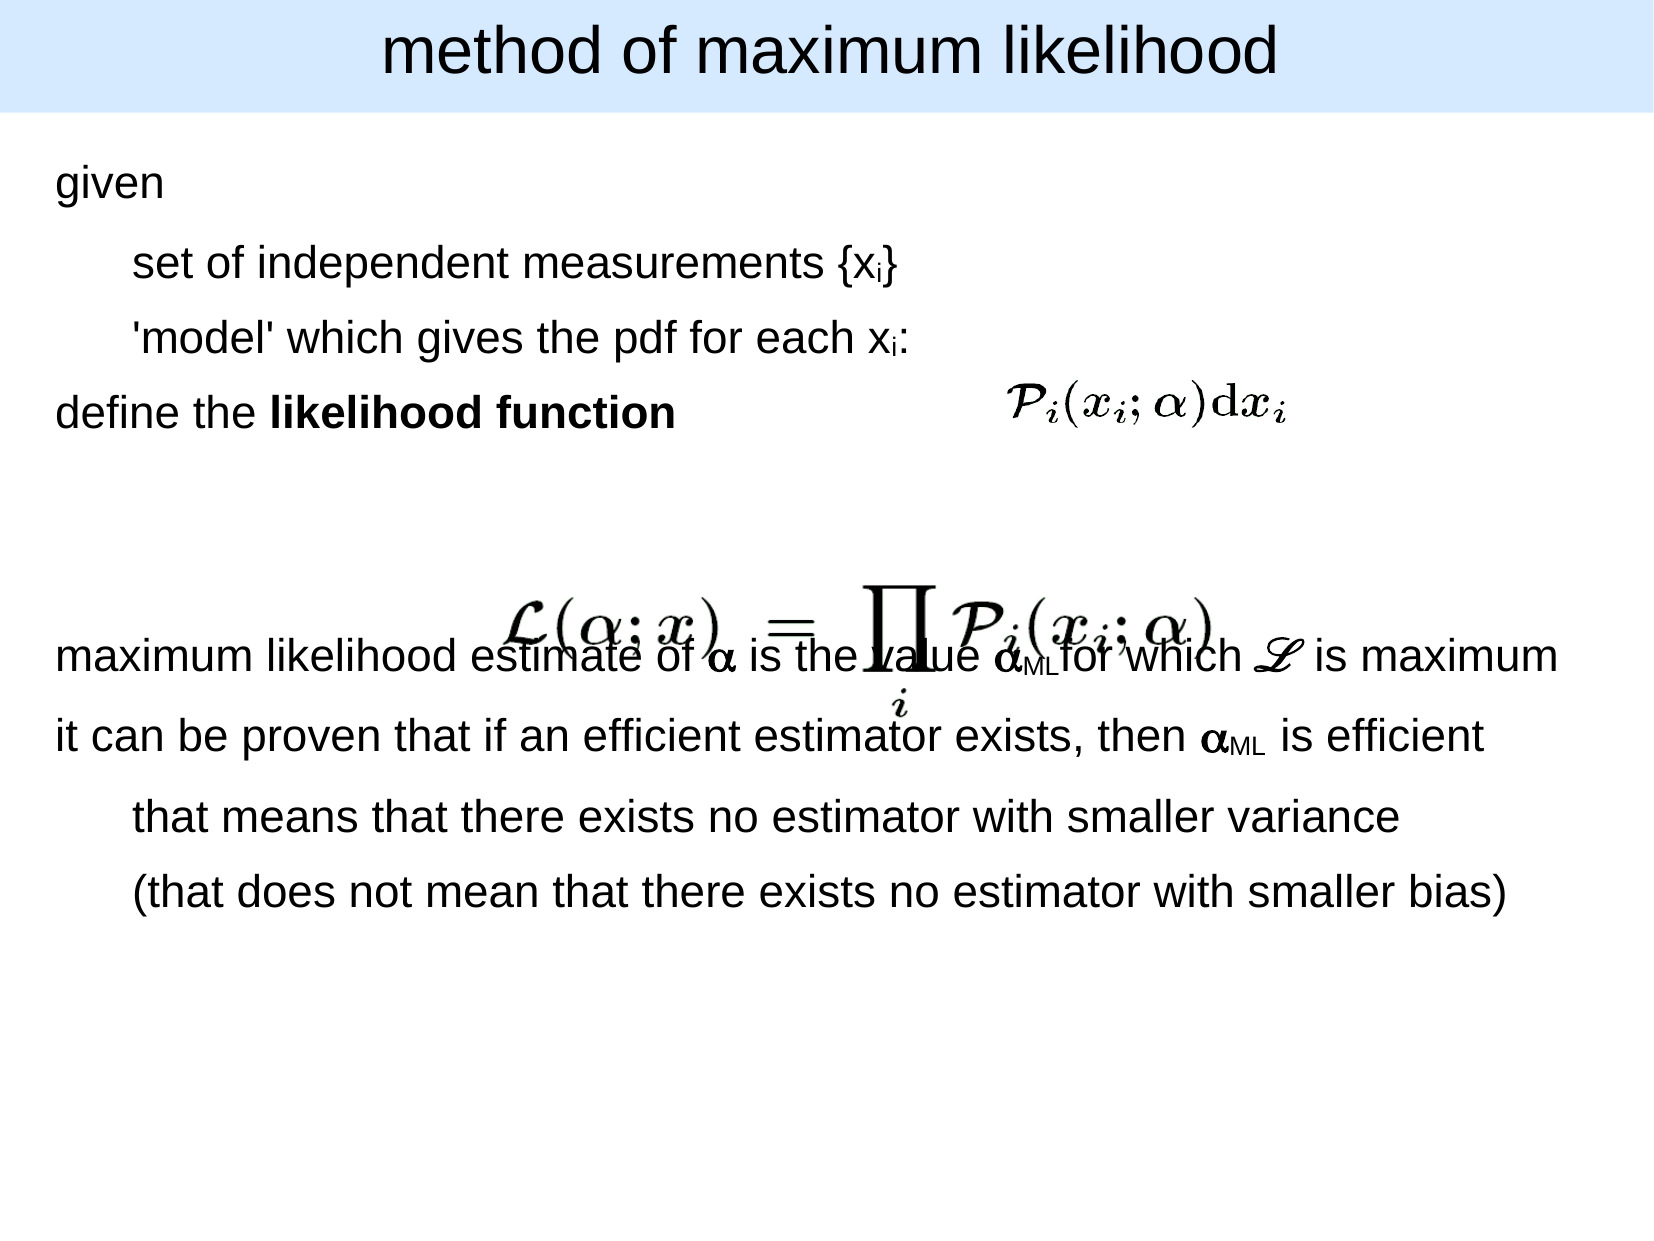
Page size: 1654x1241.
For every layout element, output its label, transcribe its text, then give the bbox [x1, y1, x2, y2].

title method of maximum likelihood [86, 0, 1576, 100]
list given set of independent measurements {xi} 'model' which gives the pdf for each xi: define the likelihood function maximum likelihood estimate of  is the value MLfor which ℒ is maximum it can be proven that if an efficient estimator exists, then ML is efficient that means that there exists no estimator with smaller variance (that does not mean that there exists no estimator with smaller bias) [37, 156, 1613, 1141]
picture [996, 369, 1297, 437]
